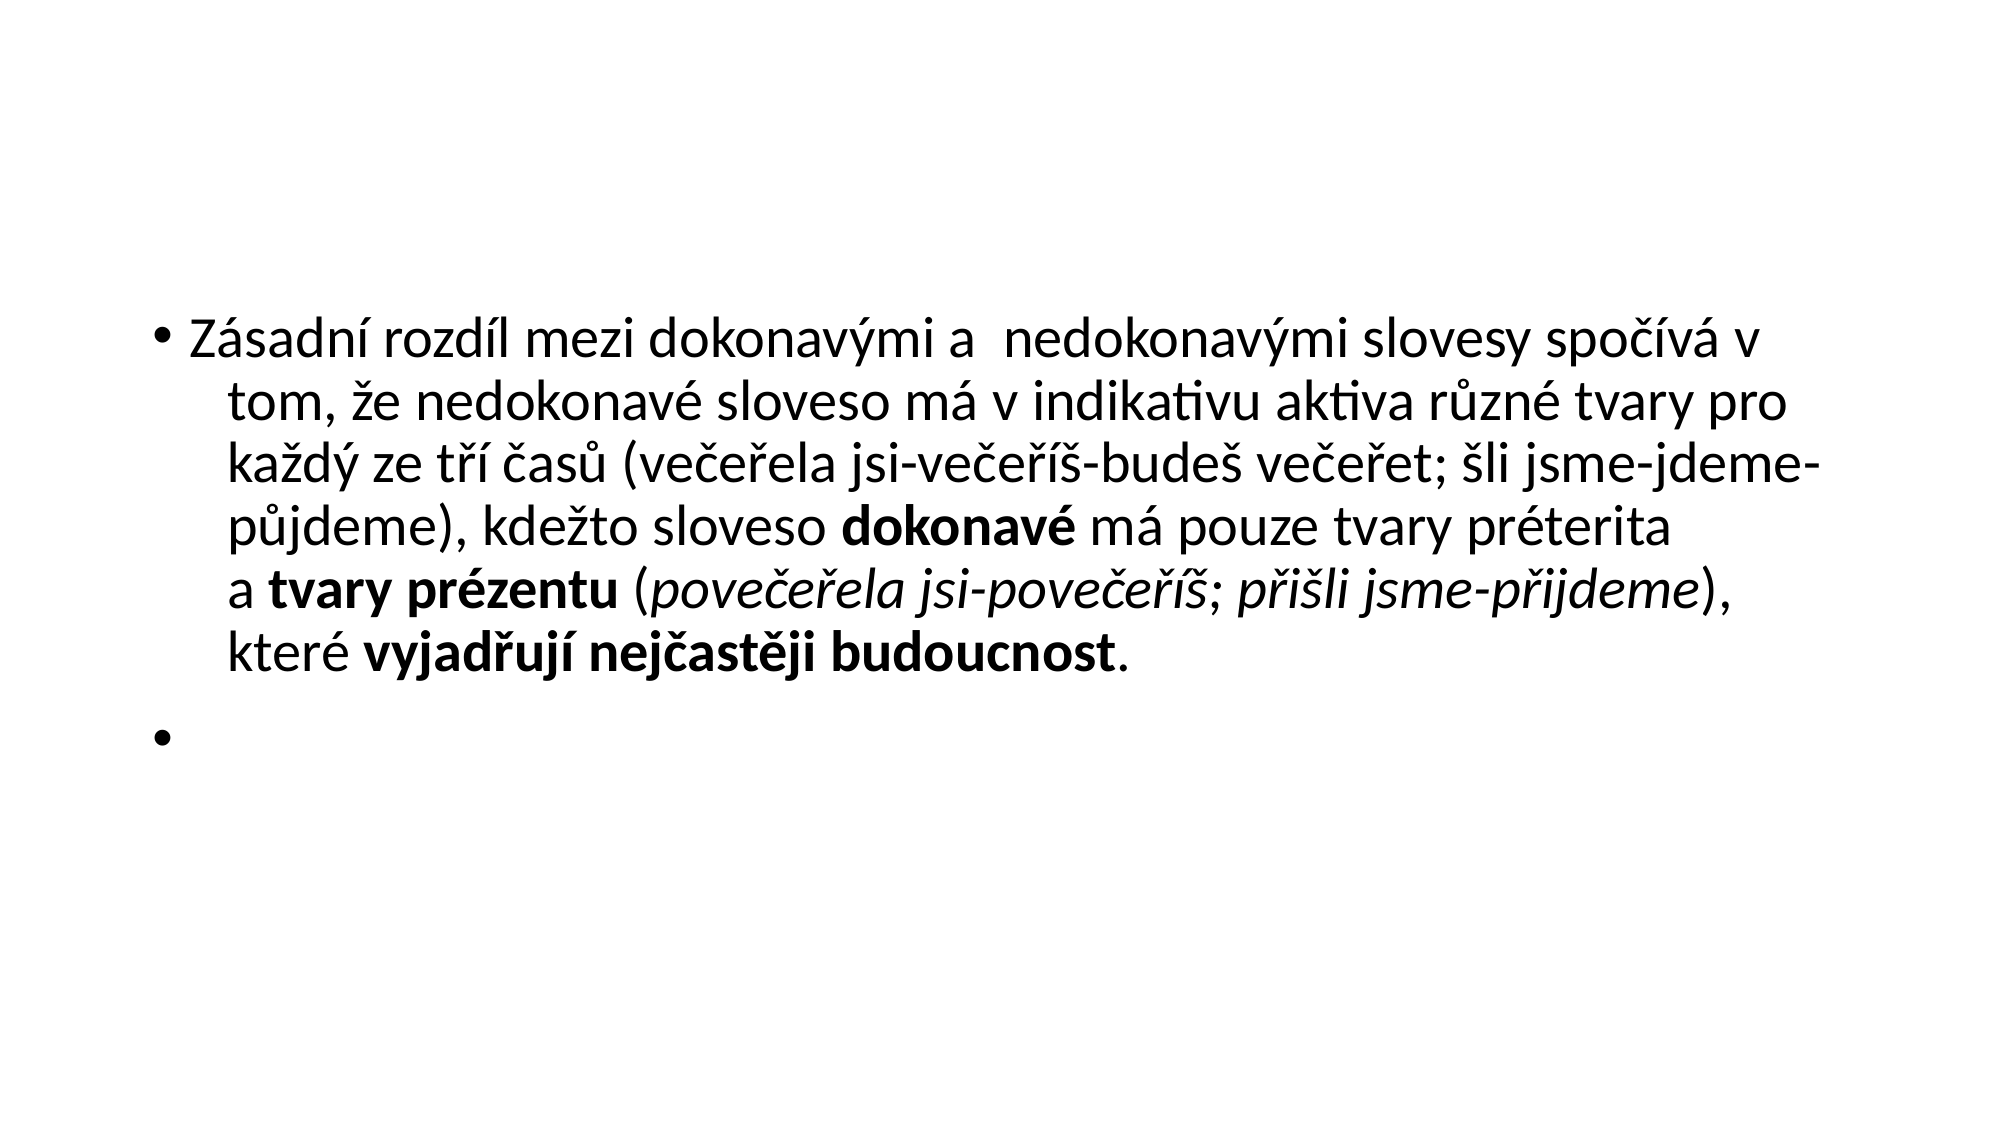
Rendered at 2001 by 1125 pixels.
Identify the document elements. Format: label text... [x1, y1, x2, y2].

list Zásadní rozdíl mezi dokonavými a nedokonavými slovesy spočívá v tom, že nedokonavé sloveso má v indikativu aktiva různé tvary pro každý ze tří časů (večeřela jsi-večeříš-budeš večeřet; šli jsme-jdeme-půjdeme), kdežto sloveso dokonavé má pouze tvary préterita a tvary prézentu (povečeřela jsi-povečeříš; přišli jsme-přijdeme), které vyjadřují nejčastěji budoucnost. [137, 299, 1863, 1014]
